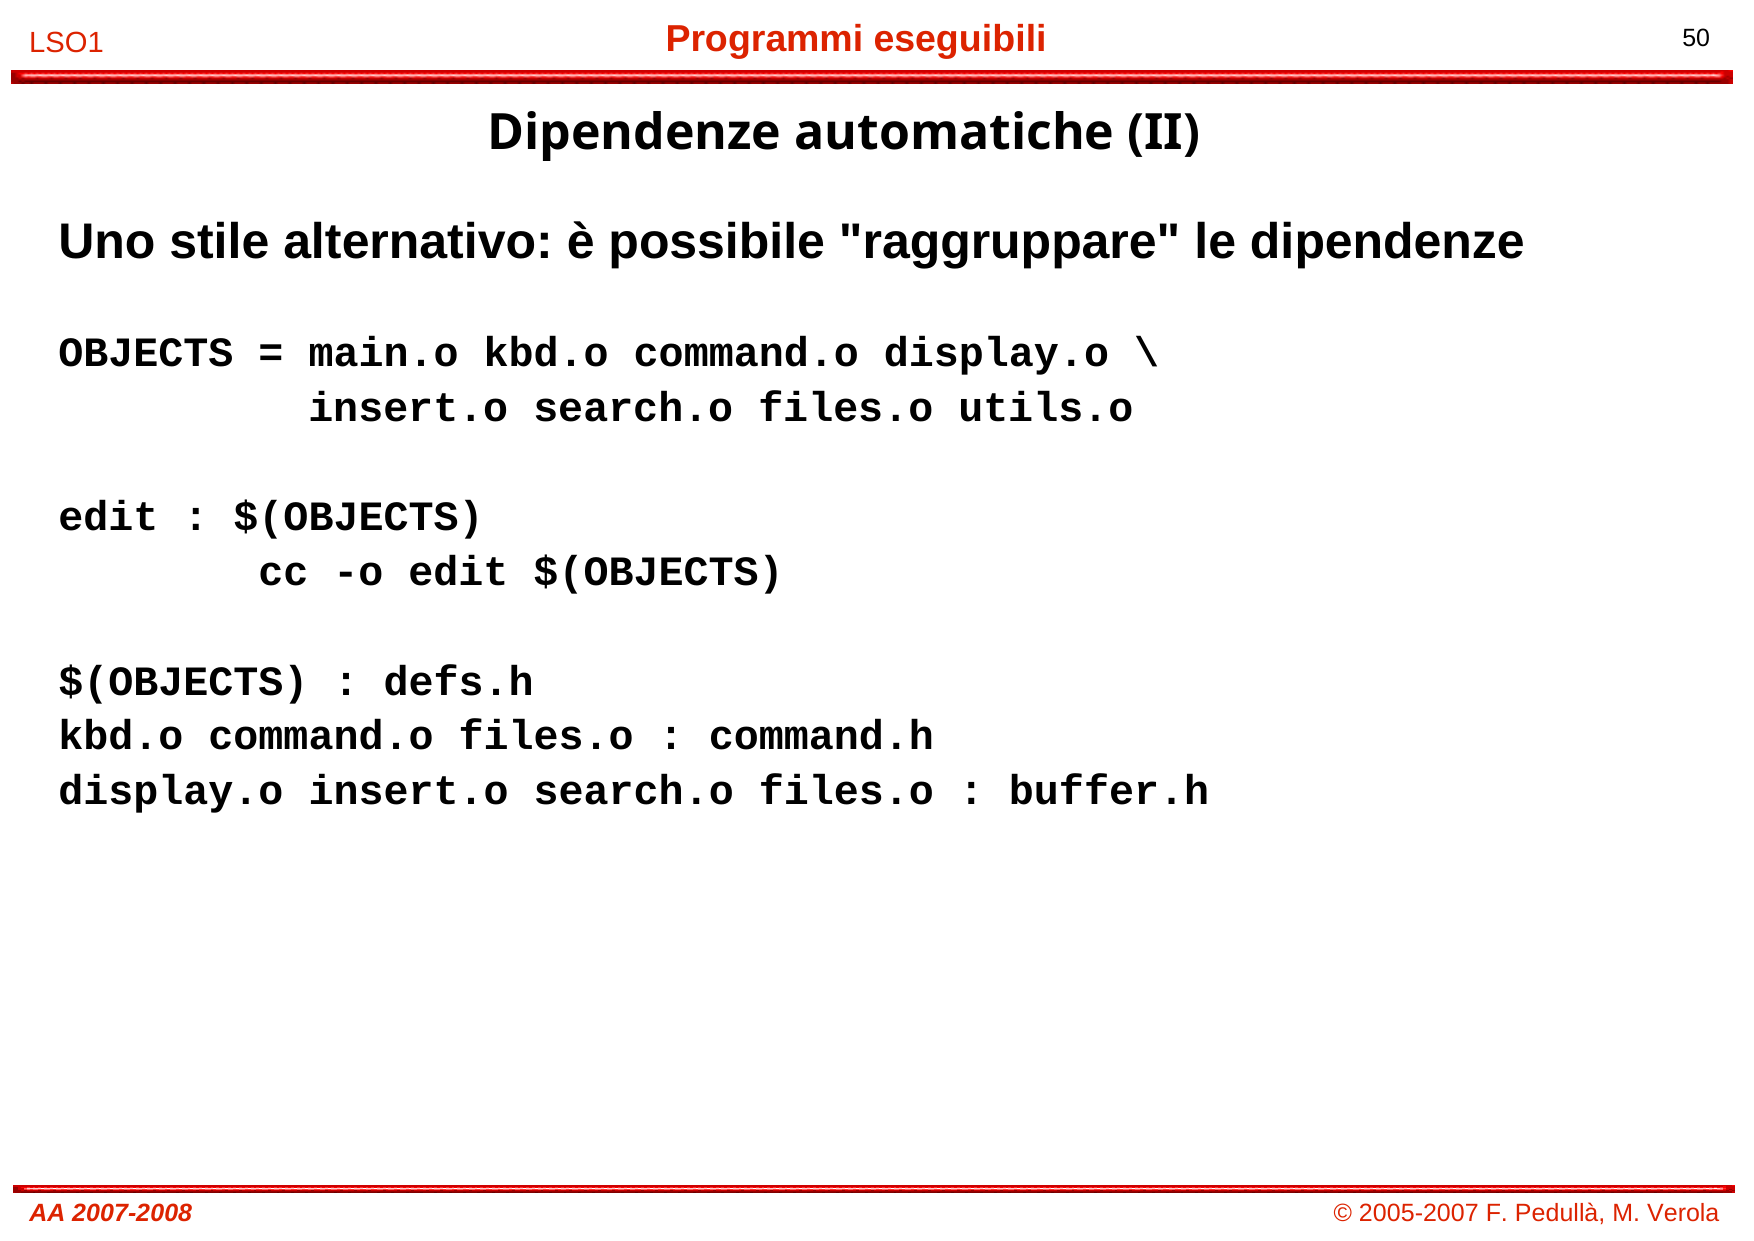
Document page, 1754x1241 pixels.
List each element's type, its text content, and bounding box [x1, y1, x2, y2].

picture [13, 1185, 1735, 1193]
list Uno stile alternativo: è possibile "raggruppare" le dipendenze OBJECTS = main.o kbd.o command.o display.o \ insert.o search.o files.o utils.o edit : $(OBJECTS) cc -o edit $(OBJECTS) $(OBJECTS) : defs.h kbd.o command.o files.o : command.h display.o insert.o search.o files.o : buffer.h [58, 213, 1696, 980]
title Dipendenze automatiche (II) [487, 84, 1267, 180]
picture [11, 70, 1733, 84]
